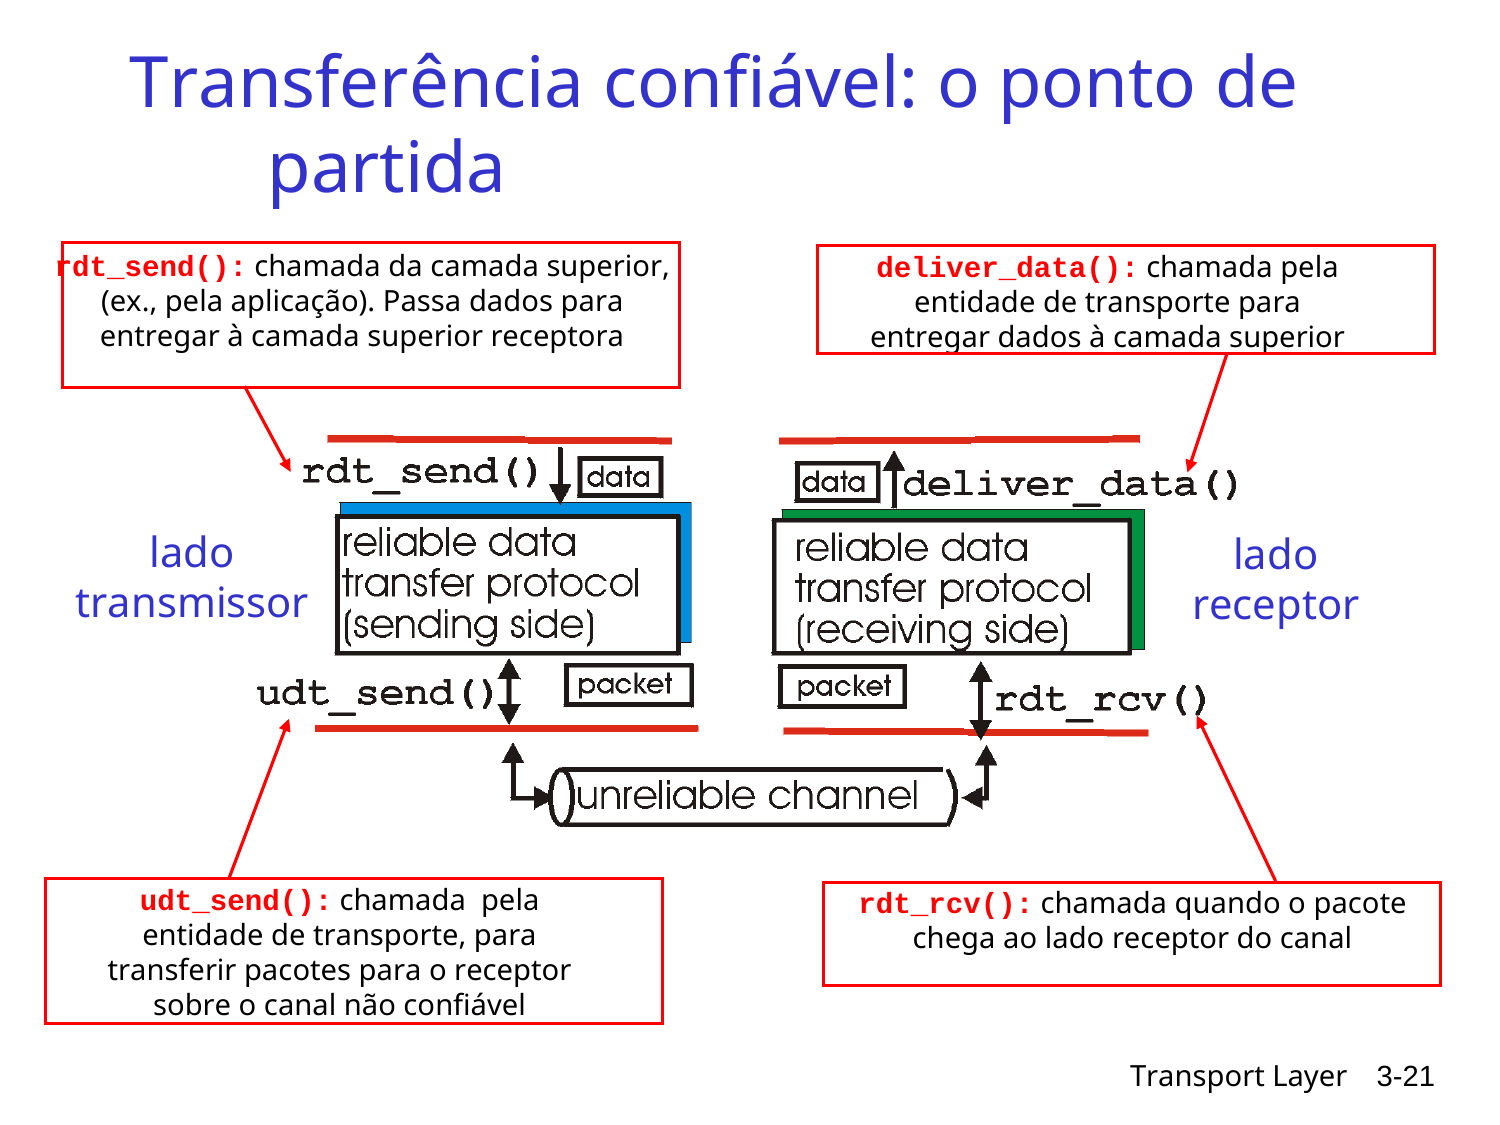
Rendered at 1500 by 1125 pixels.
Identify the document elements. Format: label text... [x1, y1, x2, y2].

text_box deliver_data(): chamada pela entidade de transporte para entregar dados à camada superior [837, 355, 1224, 362]
picture [256, 435, 1236, 827]
text_box rdt_rcv(): chamada quando o pacote chega ao lado receptor do canal [807, 877, 1273, 963]
text_box udt_send(): chamada pela entidade de transporte, para transferir pacotes para o receptor sobre o canal não confiável [60, 1025, 620, 1030]
text_box udt_send(): chamada pela entidade de transporte, para transferir pacotes para o receptor sobre o canal não confiável [60, 880, 620, 1022]
text_box rdt_send(): chamada da camada superior, (ex., pela aplicação). Passa dados para entregar à camada superior receptora [37, 239, 688, 360]
text_box 3-<número> [1339, 1050, 1451, 1125]
text_box rdt_rcv(): chamada quando o pacote chega ao lado receptor do canal [1276, 877, 1459, 963]
text_box deliver_data(): chamada pela entidade de transporte para entregar dados à camada superior [837, 247, 1379, 352]
text_box lado transmissor [60, 518, 325, 634]
text_box lado receptor [1177, 519, 1375, 636]
text_box Transport Layer [887, 1050, 1339, 1125]
text_box Transferência confiável: o ponto de partida [115, 28, 1500, 154]
text_box rdt_send(): chamada da camada superior, (ex., pela aplicação). Passa dados para entregar à camada superior receptora [64, 244, 678, 360]
text_box rdt_rcv(): chamada quando o pacote chega ao lado receptor do canal [825, 884, 1439, 963]
